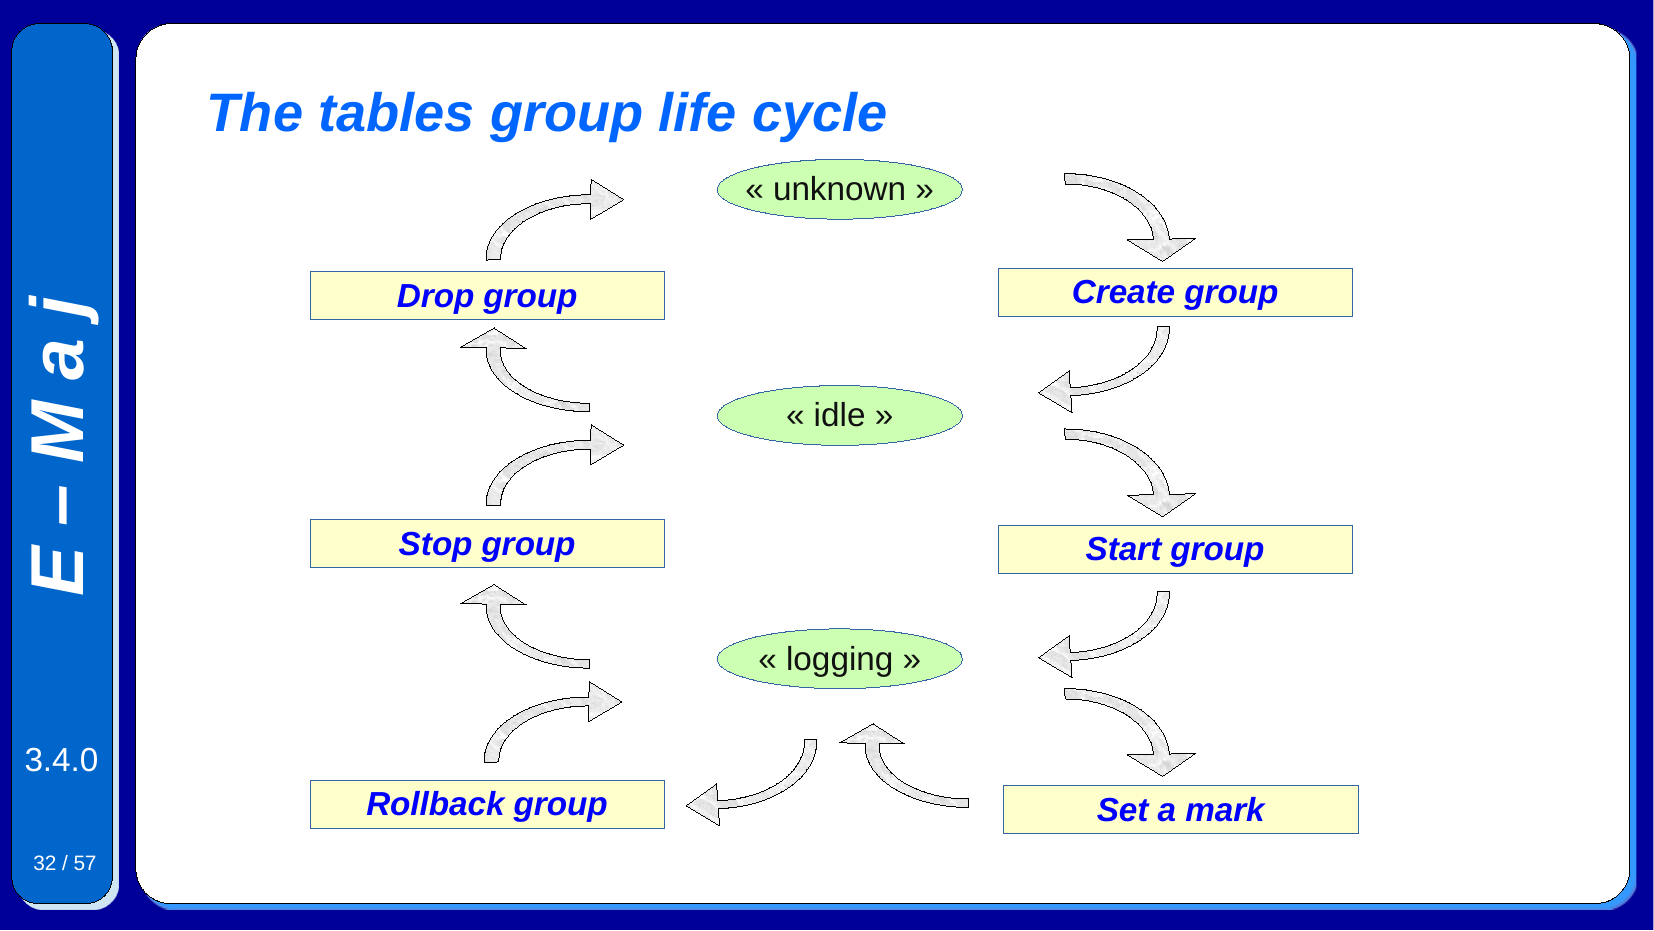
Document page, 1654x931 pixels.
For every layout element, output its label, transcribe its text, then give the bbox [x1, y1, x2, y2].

text_box [460, 584, 590, 669]
text_box [484, 681, 622, 763]
text_box « logging » [717, 628, 963, 689]
text_box [686, 739, 817, 826]
title The tables group life cycle [206, 34, 1593, 191]
text_box [1064, 688, 1196, 777]
text_box « unknown » [717, 159, 963, 220]
text_box [460, 327, 590, 412]
text_box [486, 179, 624, 261]
text_box « idle » [717, 385, 963, 446]
text_box [1064, 428, 1196, 517]
text_box [839, 723, 969, 808]
text_box [486, 424, 624, 506]
text_box Create group [998, 268, 1353, 317]
text_box Start group [998, 525, 1353, 574]
text_box [1038, 591, 1170, 678]
text_box Set a mark [1003, 785, 1359, 834]
text_box [1064, 173, 1196, 262]
text_box Stop group [310, 519, 665, 568]
text_box Rollback group [310, 780, 665, 829]
text_box [1038, 326, 1170, 413]
text_box Drop group [310, 271, 665, 320]
